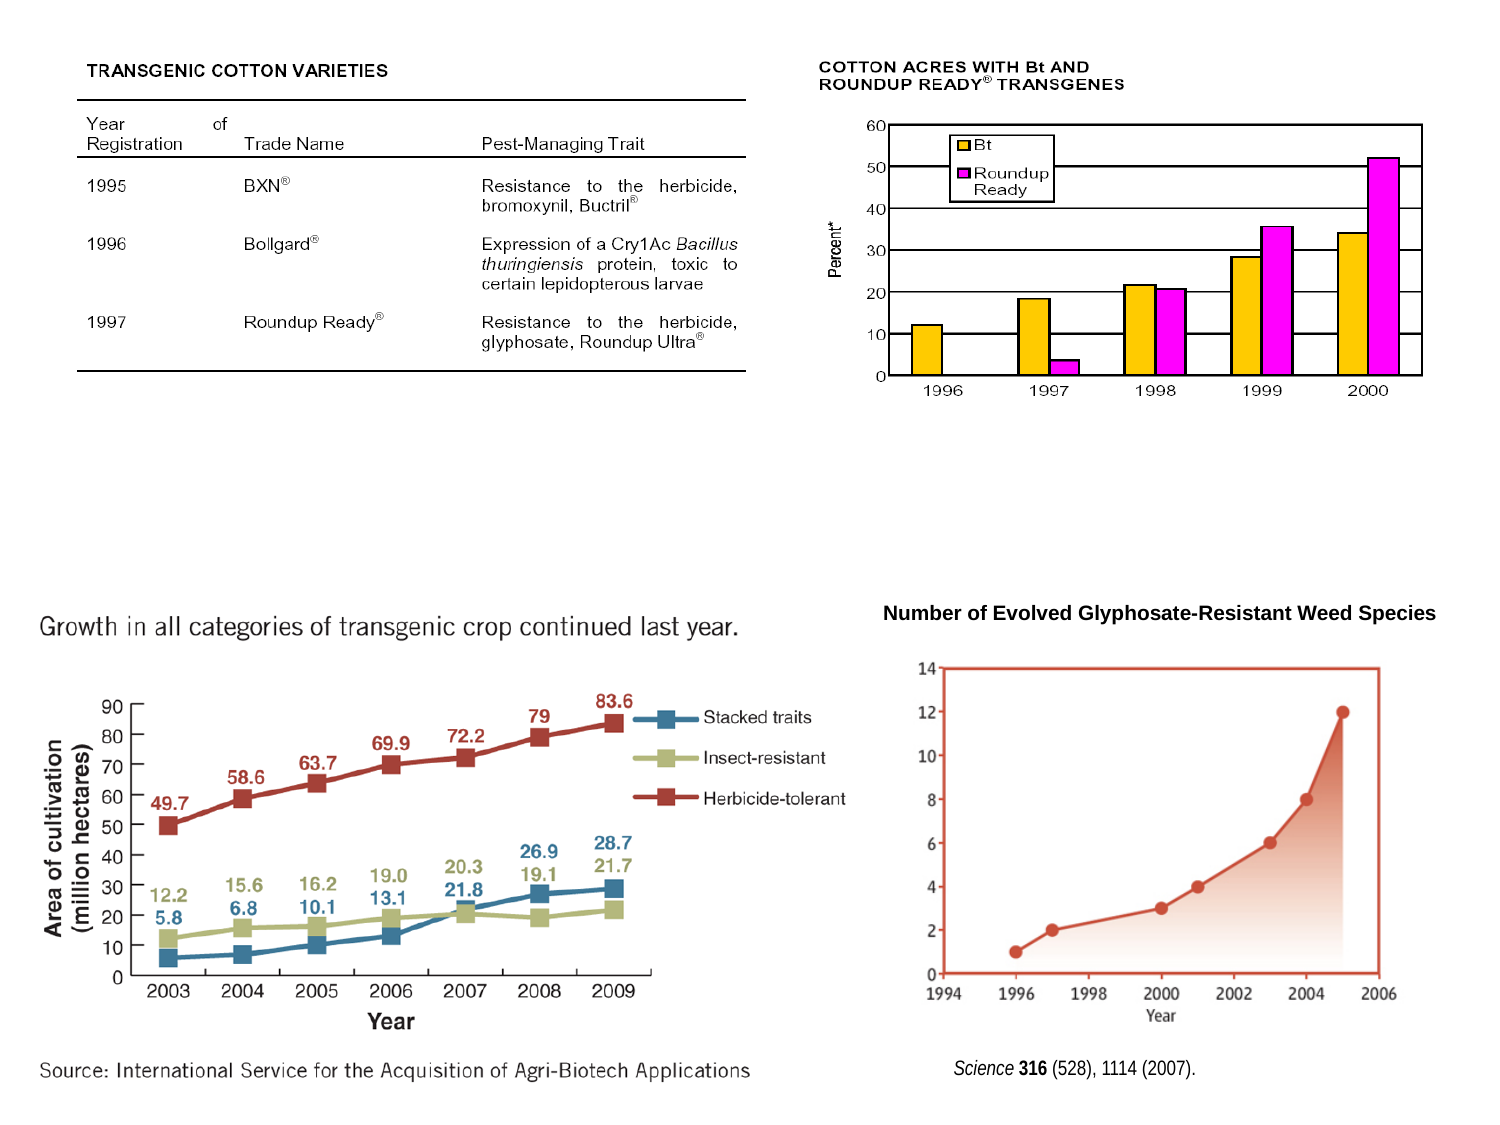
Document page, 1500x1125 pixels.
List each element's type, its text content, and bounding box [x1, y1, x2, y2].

picture [809, 54, 1431, 406]
text_box Science 316 (528), 1114 (2007). [938, 1046, 1288, 1087]
picture [76, 54, 751, 386]
picture [903, 638, 1412, 1037]
text_box Number of Evolved Glyphosate-Resistant Weed Species [868, 562, 1465, 638]
picture [29, 609, 852, 1091]
